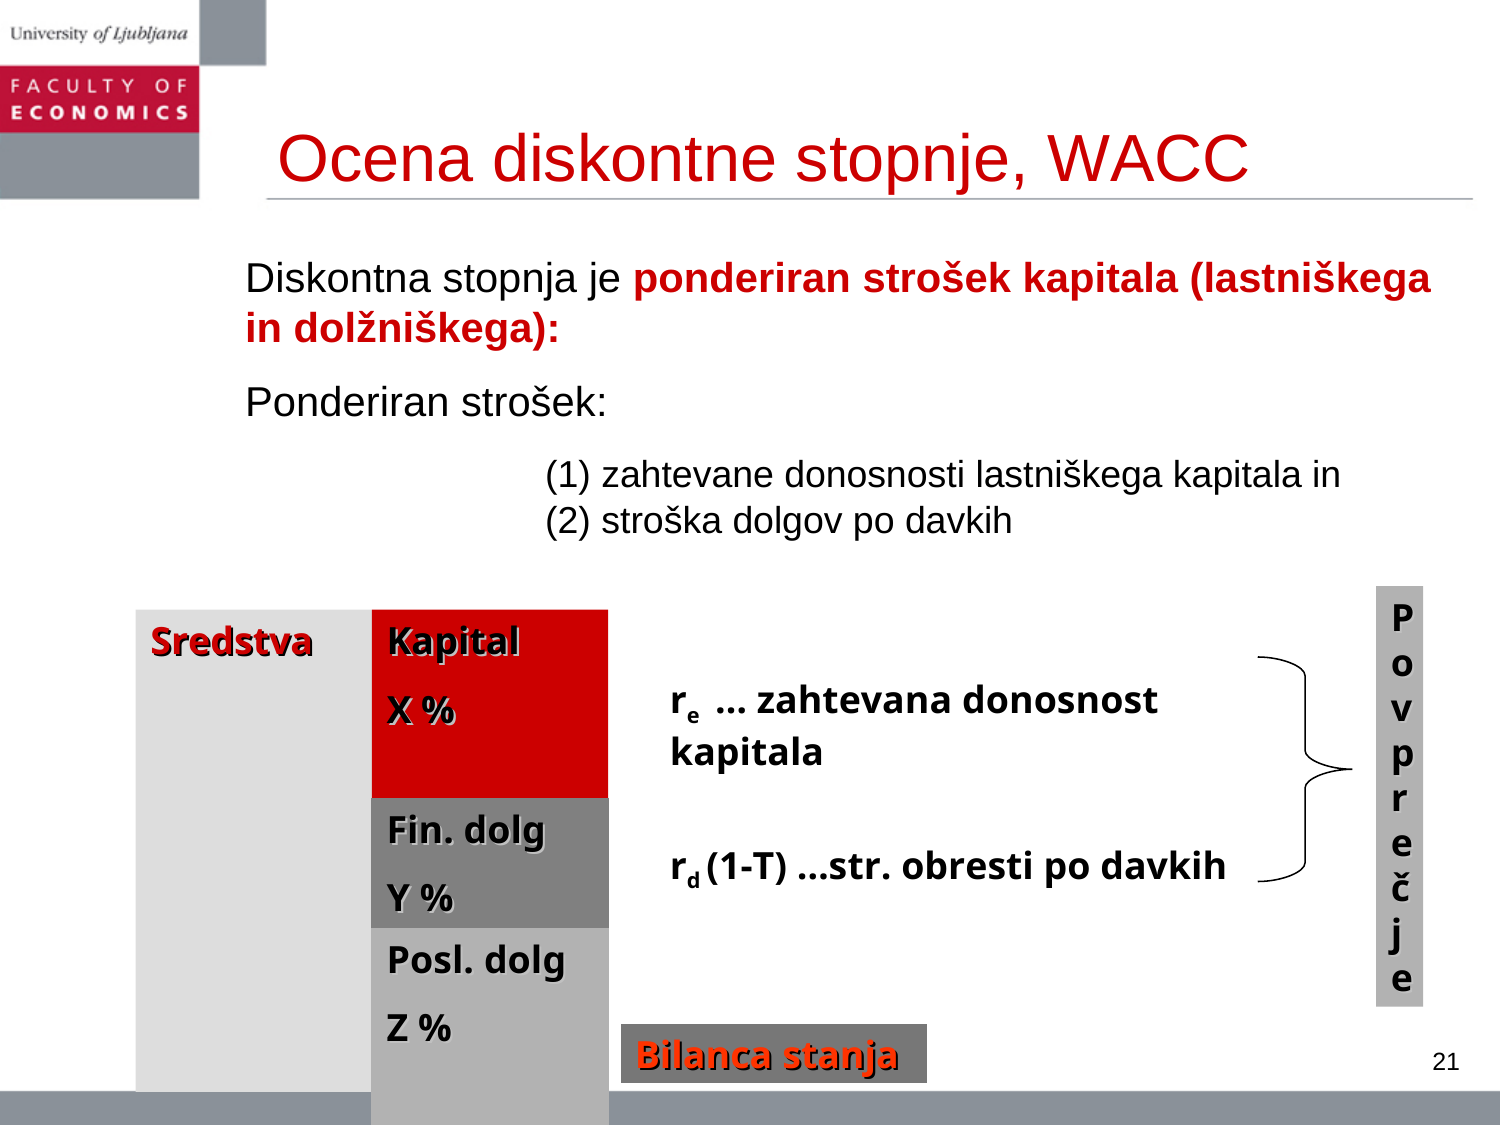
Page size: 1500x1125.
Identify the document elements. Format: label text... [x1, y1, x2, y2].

list Diskontna stopnja je ponderiran strošek kapitala (lastniškega in dolžniškega): Ponderiran strošek: (1) zahtevane donosnosti lastniškega kapitala in (2) stroška dolgov po davkih [230, 243, 1447, 988]
text_box <number> [1162, 1037, 1476, 1101]
text_box Sredstva [135, 609, 371, 1092]
title Ocena diskontne stopnje, WACC [262, 24, 1476, 203]
text_box Povprečje [1376, 586, 1424, 1007]
text_box rd (1-T) …str. obresti po davkih [655, 834, 1282, 901]
text_box Kapital X % [371, 609, 609, 798]
text_box Posl. dolg Z % [371, 928, 609, 1125]
text_box re … zahtevana donosnost kapitala [655, 668, 1282, 781]
text_box Fin. dolg Y % [371, 798, 609, 928]
picture [0, 0, 1500, 1125]
text_box Bilanca stanja [620, 1023, 928, 1084]
